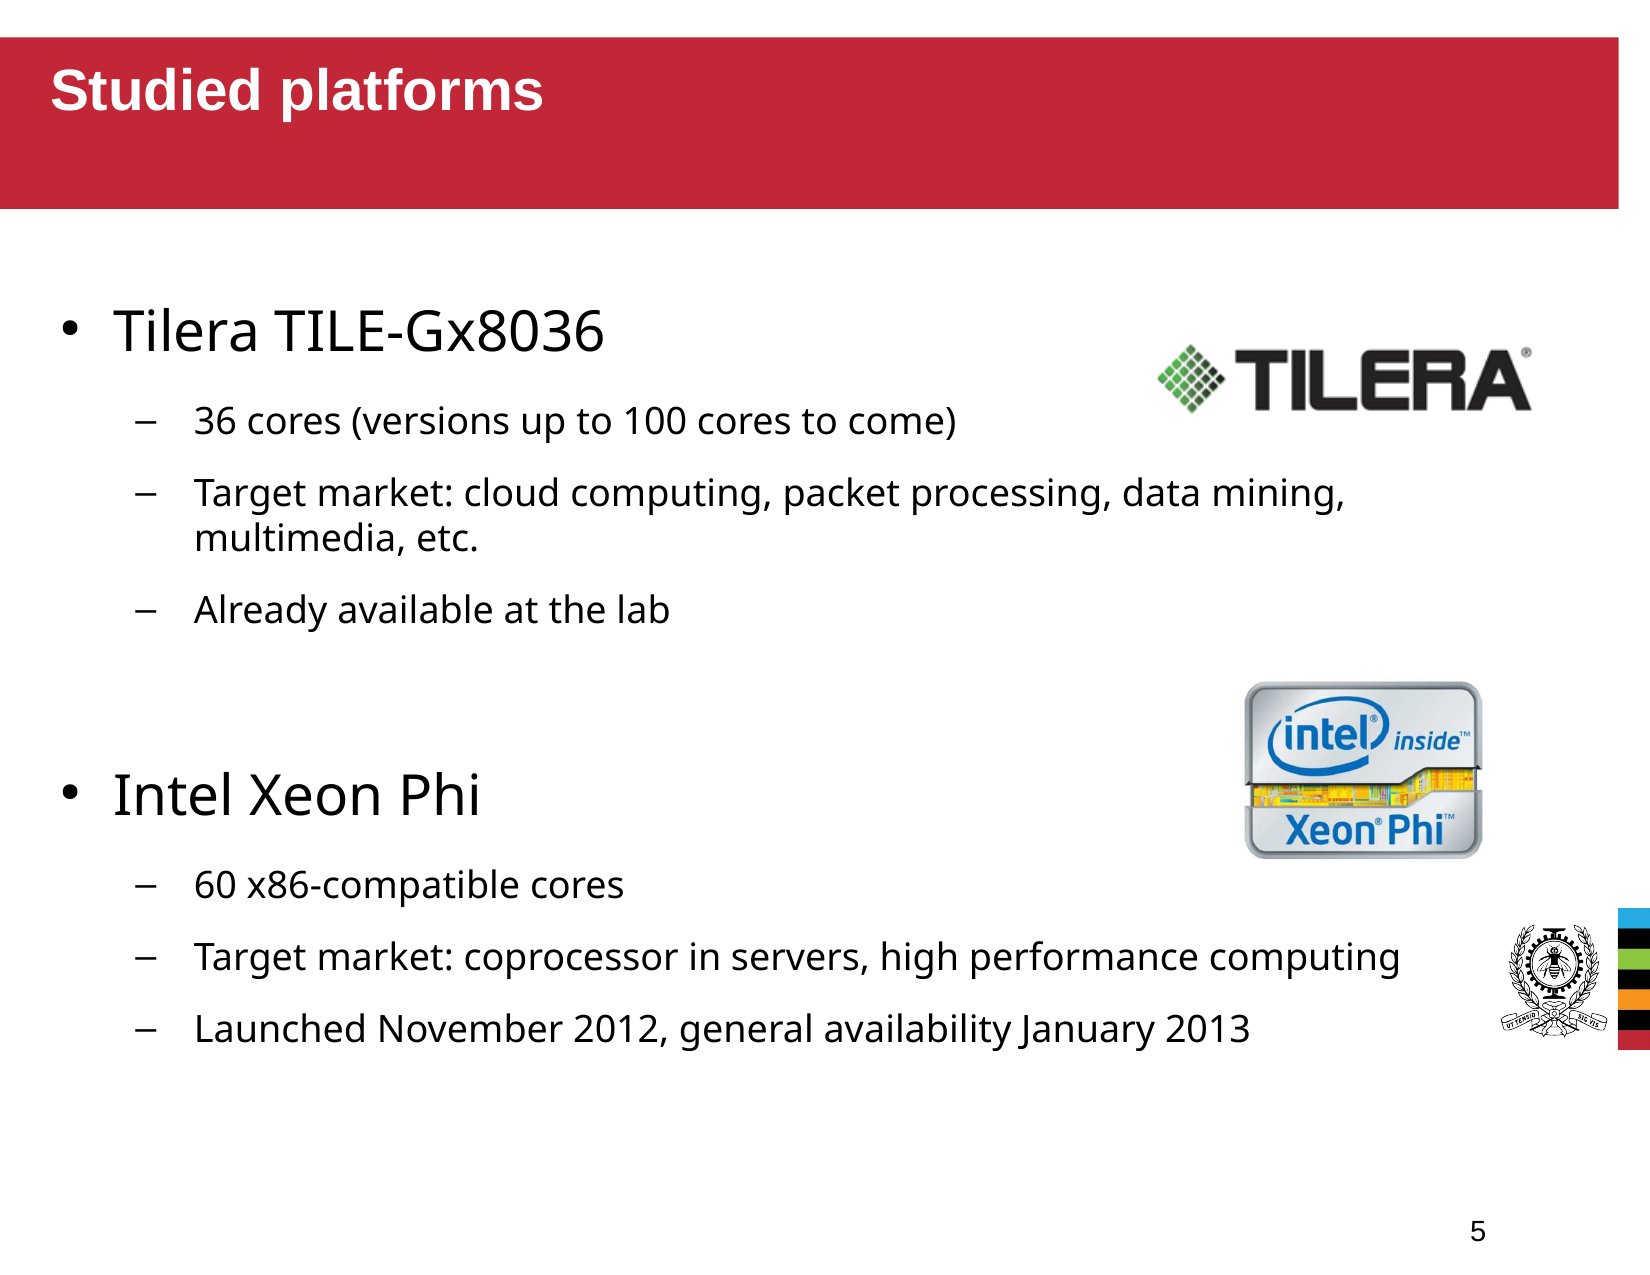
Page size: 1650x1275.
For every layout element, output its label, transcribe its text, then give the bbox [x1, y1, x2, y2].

picture [1238, 678, 1489, 863]
picture [1157, 343, 1533, 414]
list Tilera TILE-Gx8036 36 cores (versions up to 100 cores to come) Target market: cloud computing, packet processing, data mining, multimedia, etc. Already available at the lab Intel Xeon Phi 60 x86-compatible cores Target market: coprocessor in servers, high performance computing Launched November 2012, general availability January 2013 [23, 285, 1546, 1170]
picture [1546, 908, 1650, 1050]
text_box Studied platforms [35, 44, 1312, 130]
